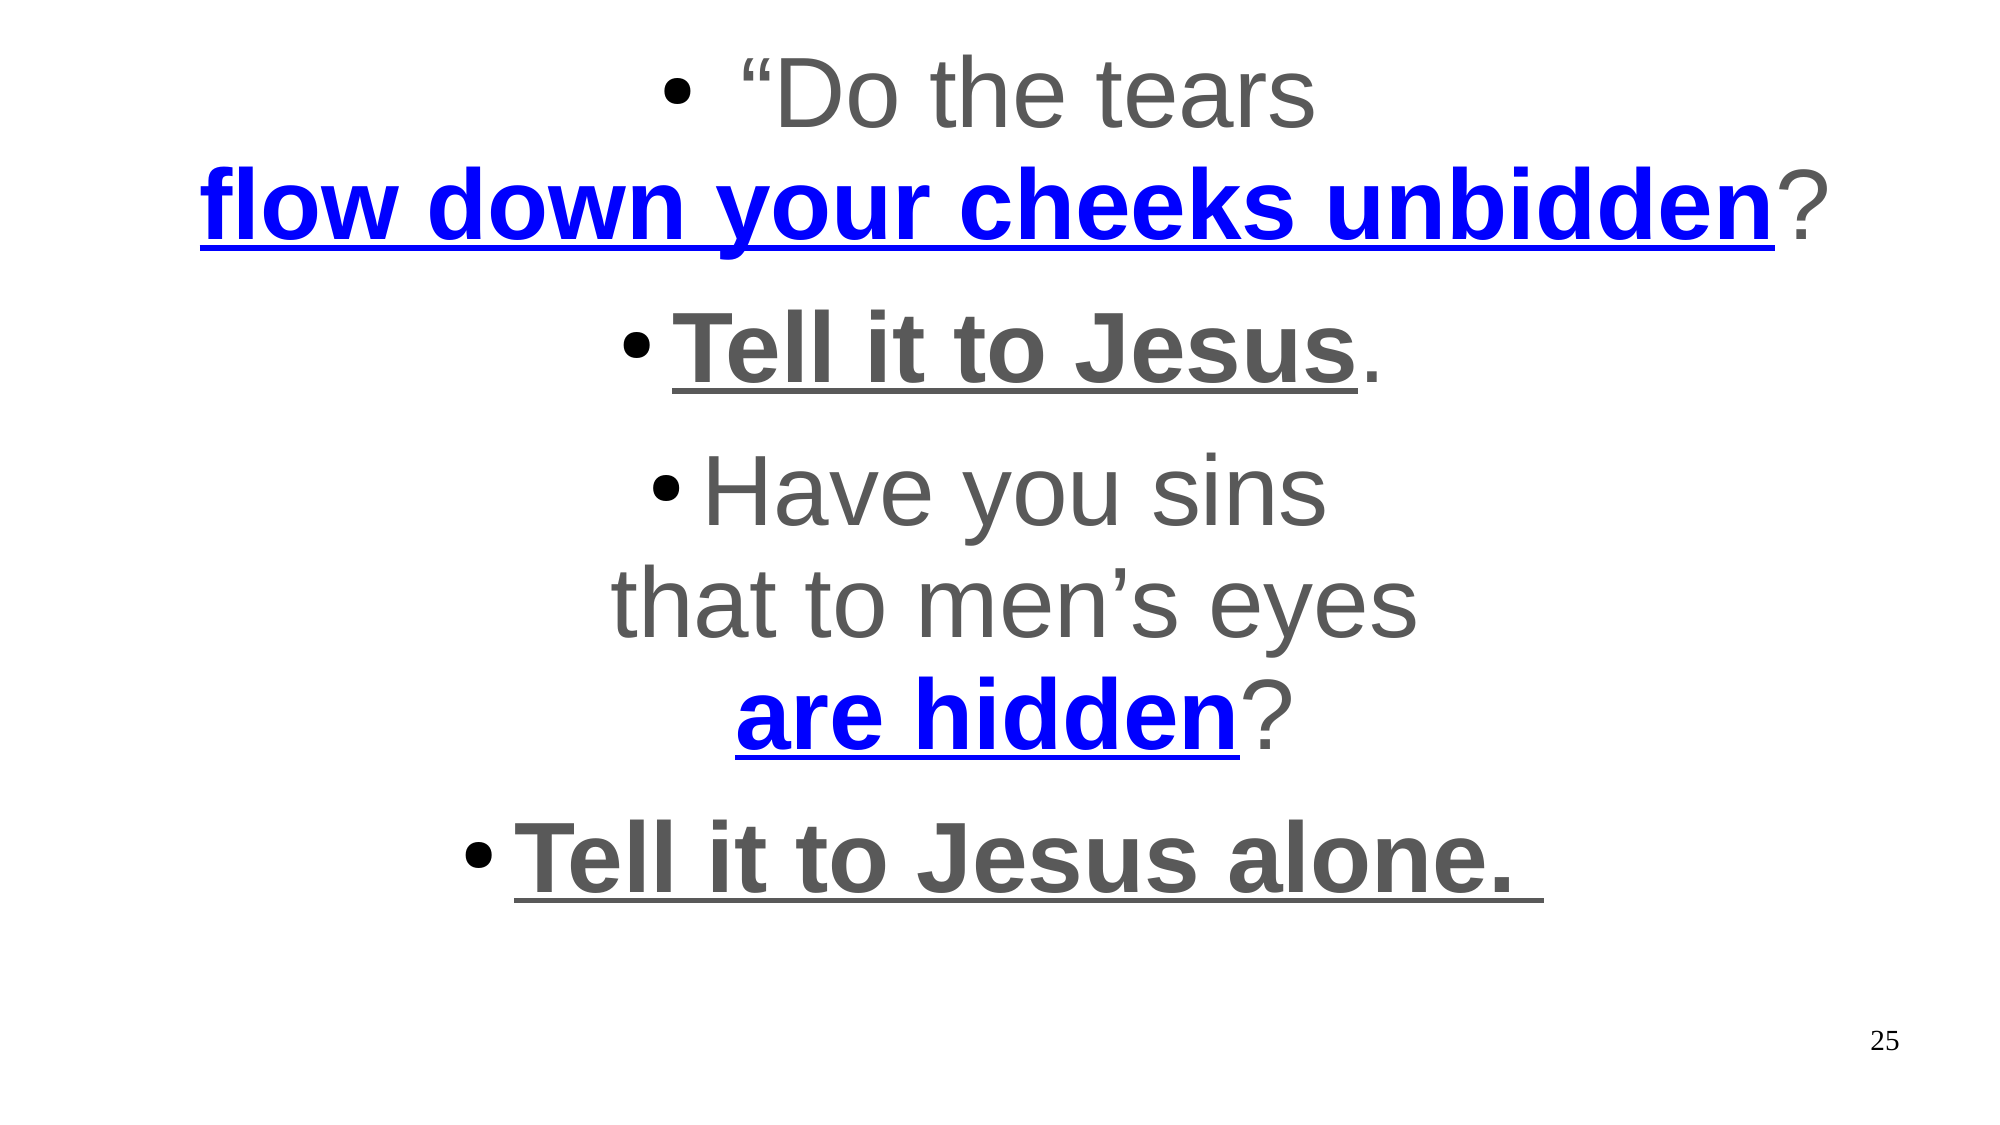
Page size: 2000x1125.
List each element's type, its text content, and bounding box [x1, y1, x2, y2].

list “Do the tears flow down your cheeks unbidden? Tell it to Jesus. Have you sins that to men’s eyes are hidden? Tell it to Jesus alone. [37, 37, 1951, 1088]
